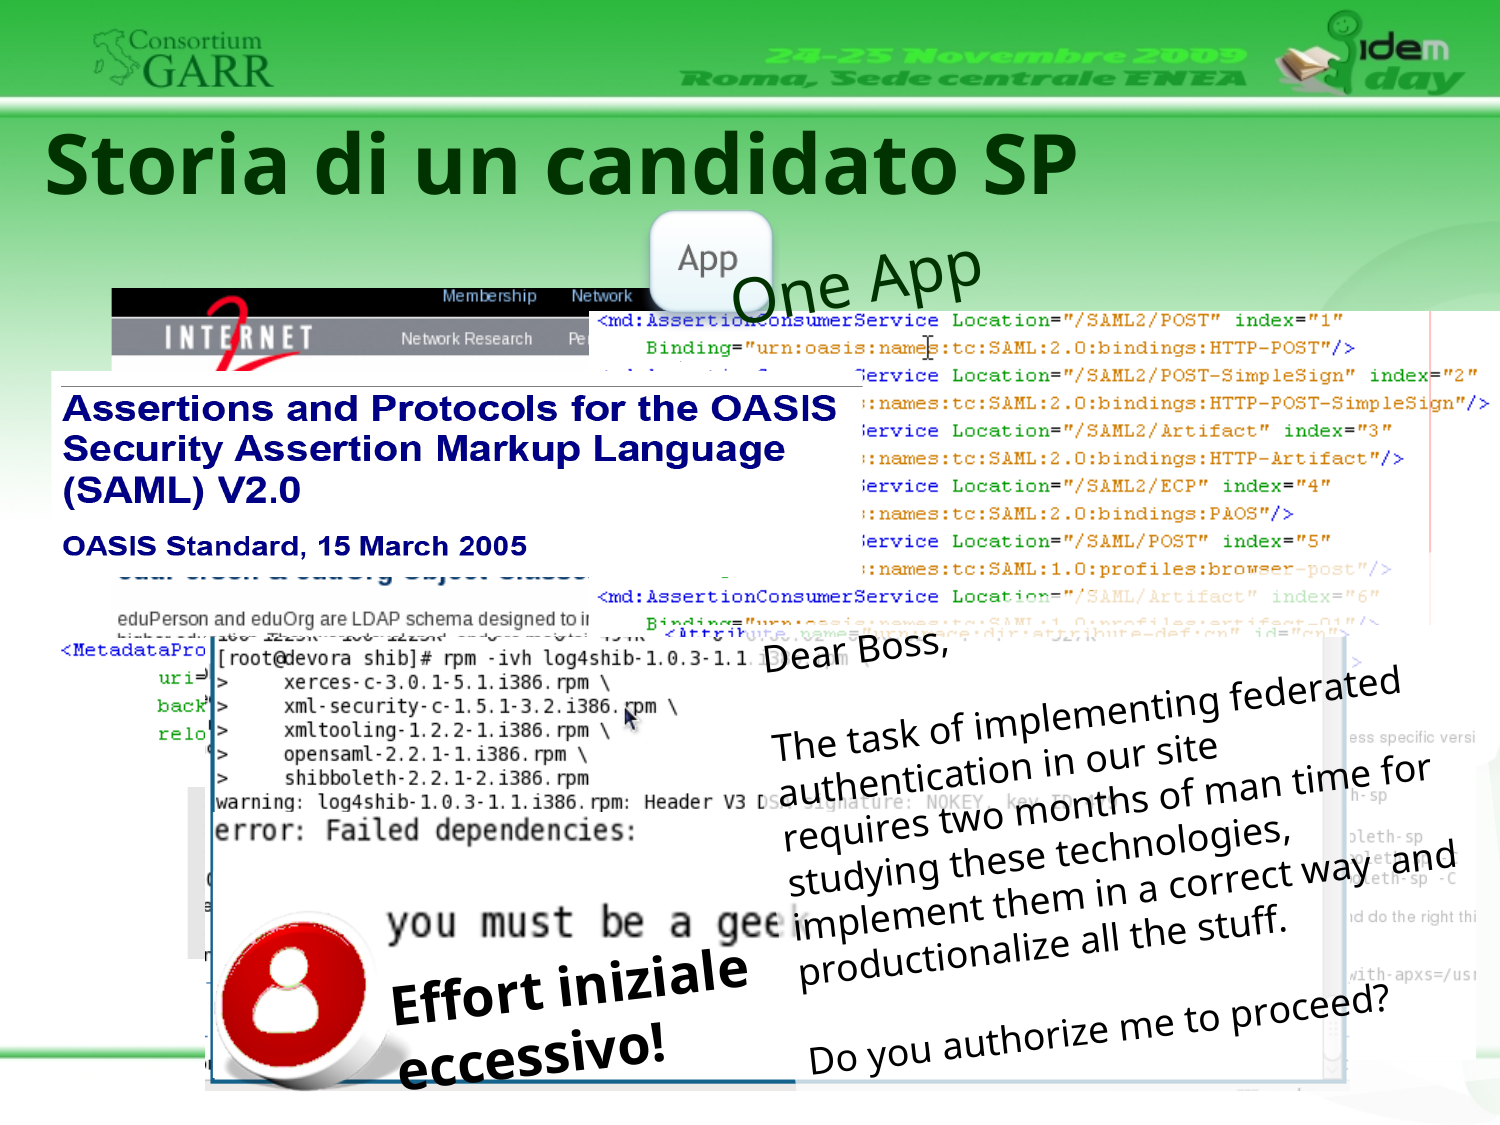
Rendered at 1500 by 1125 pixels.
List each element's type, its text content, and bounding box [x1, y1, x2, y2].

text_box Dear Boss, The task of implementing federated authentication in our site requires two months of man time for studying these technologies, implement them in a correct way and productionalize all the stuff. Do you authorize me to proceed? [744, 548, 1500, 1125]
title Storia di un candidato SP [29, 67, 1351, 256]
text_box Effort iniziale eccessivo! [370, 886, 1094, 1111]
picture [0, 0, 1500, 1125]
picture [1094, 1078, 1500, 1125]
list One App [637, 256, 1051, 428]
